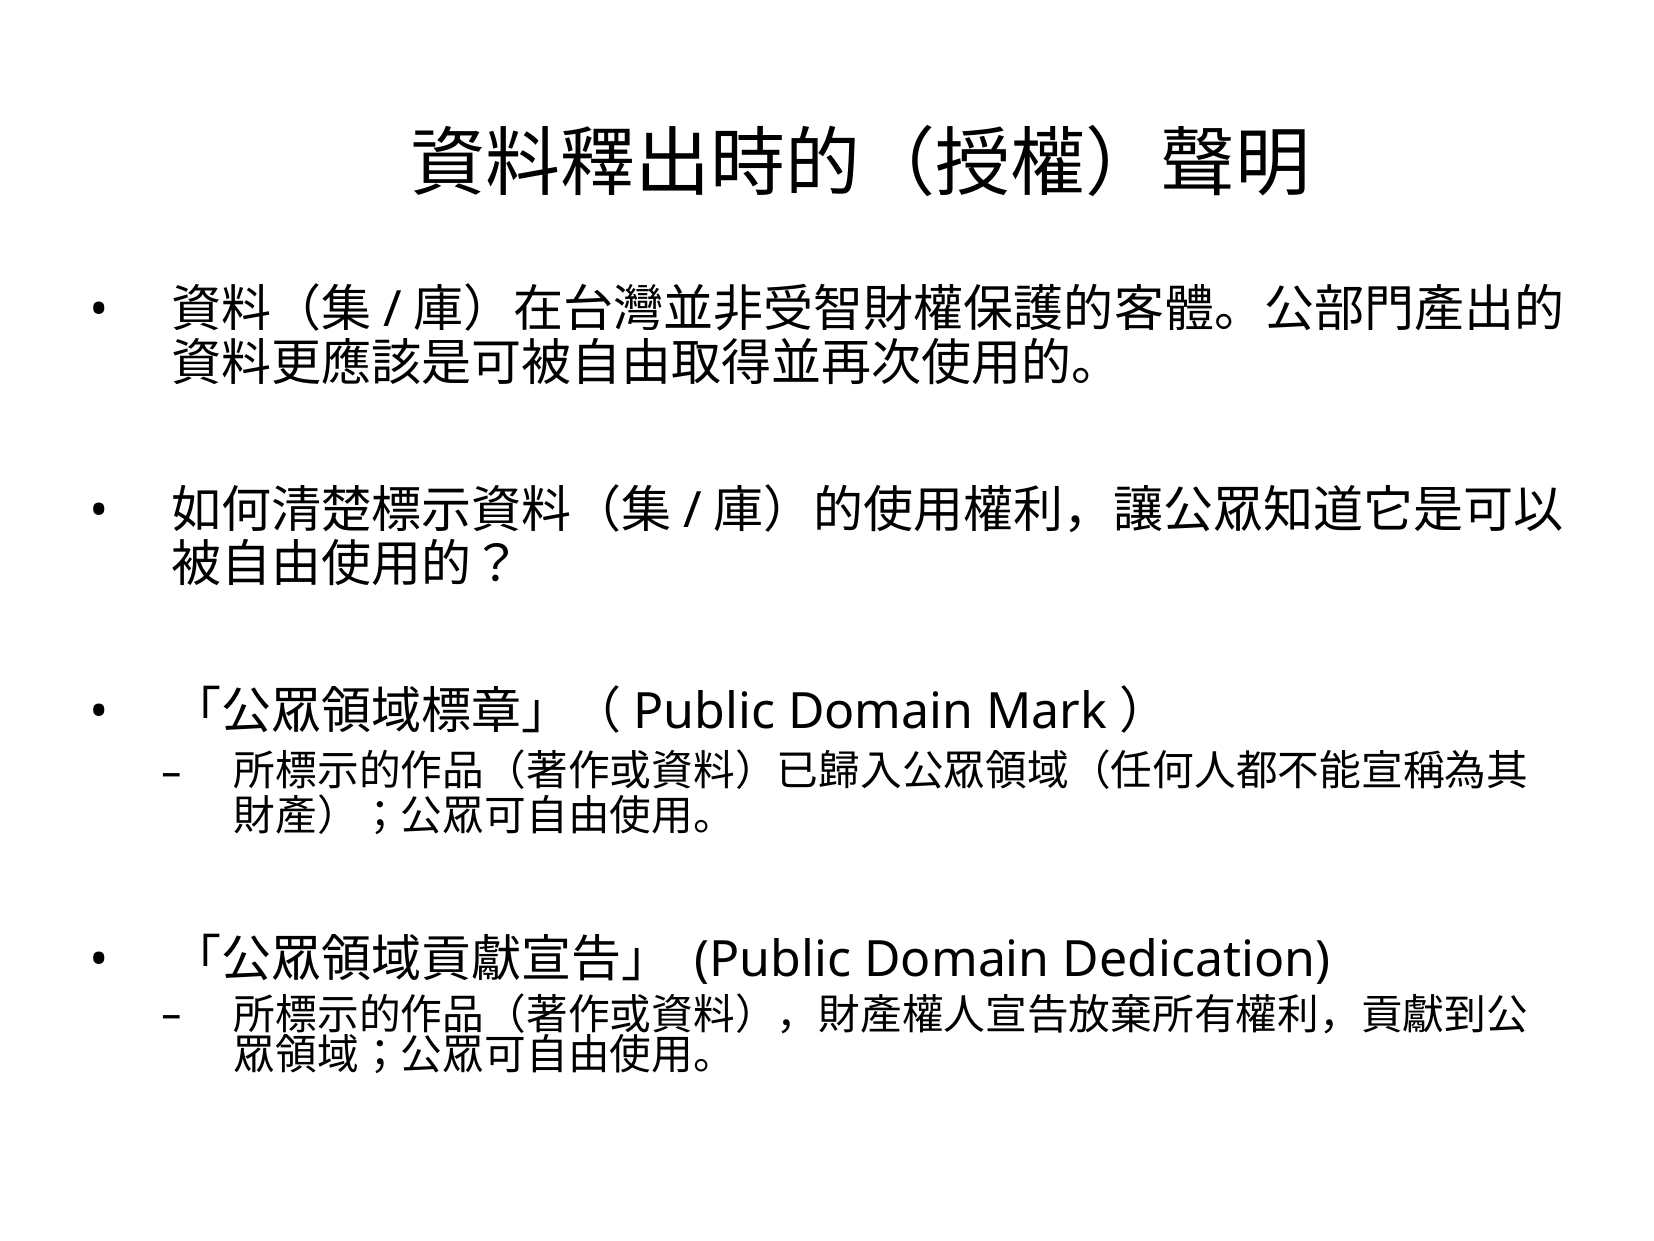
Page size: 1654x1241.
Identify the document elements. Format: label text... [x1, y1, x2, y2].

title 資料釋出時的（授權）聲明 [110, 68, 1585, 262]
list 資料（集/庫）在台灣並非受智財權保護的客體。公部門產出的資料更應該是可被自由取得並再次使用的。 如何清楚標示資料（集/庫）的使用權利，讓公眾知道它是可以被自由使用的？ 「公眾領域標章」（Public Domain Mark） 所標示的作品（著作或資料）已歸入公眾領域（任何人都不能宣稱為其財產）；公眾可自由使用。 「公眾領域貢獻宣告」 (Public Domain Dedication) 所標示的作品（著作或資料），財產權人宣告放棄所有權利，貢獻到公眾領域；公眾可自由使用。 [68, 275, 1585, 1199]
